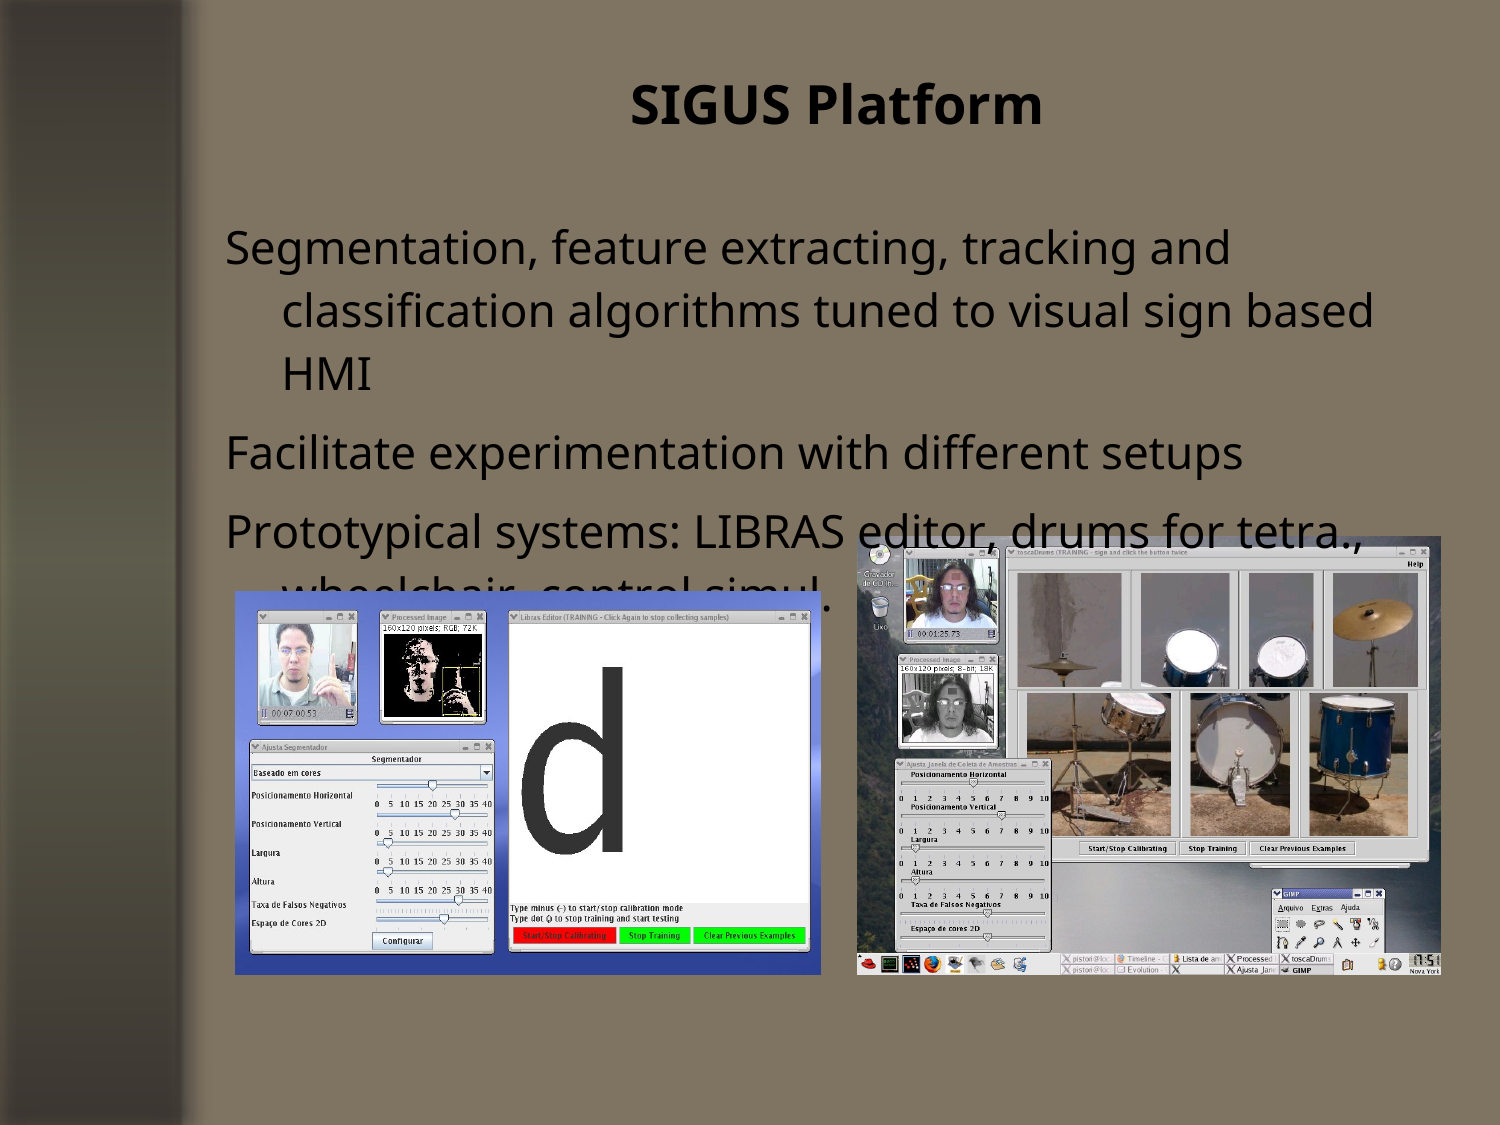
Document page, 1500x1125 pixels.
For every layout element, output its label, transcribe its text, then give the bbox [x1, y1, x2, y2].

picture [0, 0, 1500, 1125]
list Segmentation, feature extracting, tracking and classification algorithms tuned to visual sign based HMI Facilitate experimentation with different setups Prototypical systems: LIBRAS editor, drums for tetra., wheelchair control simul. [225, 216, 1418, 621]
title SIGUS Platform [225, 9, 1451, 198]
